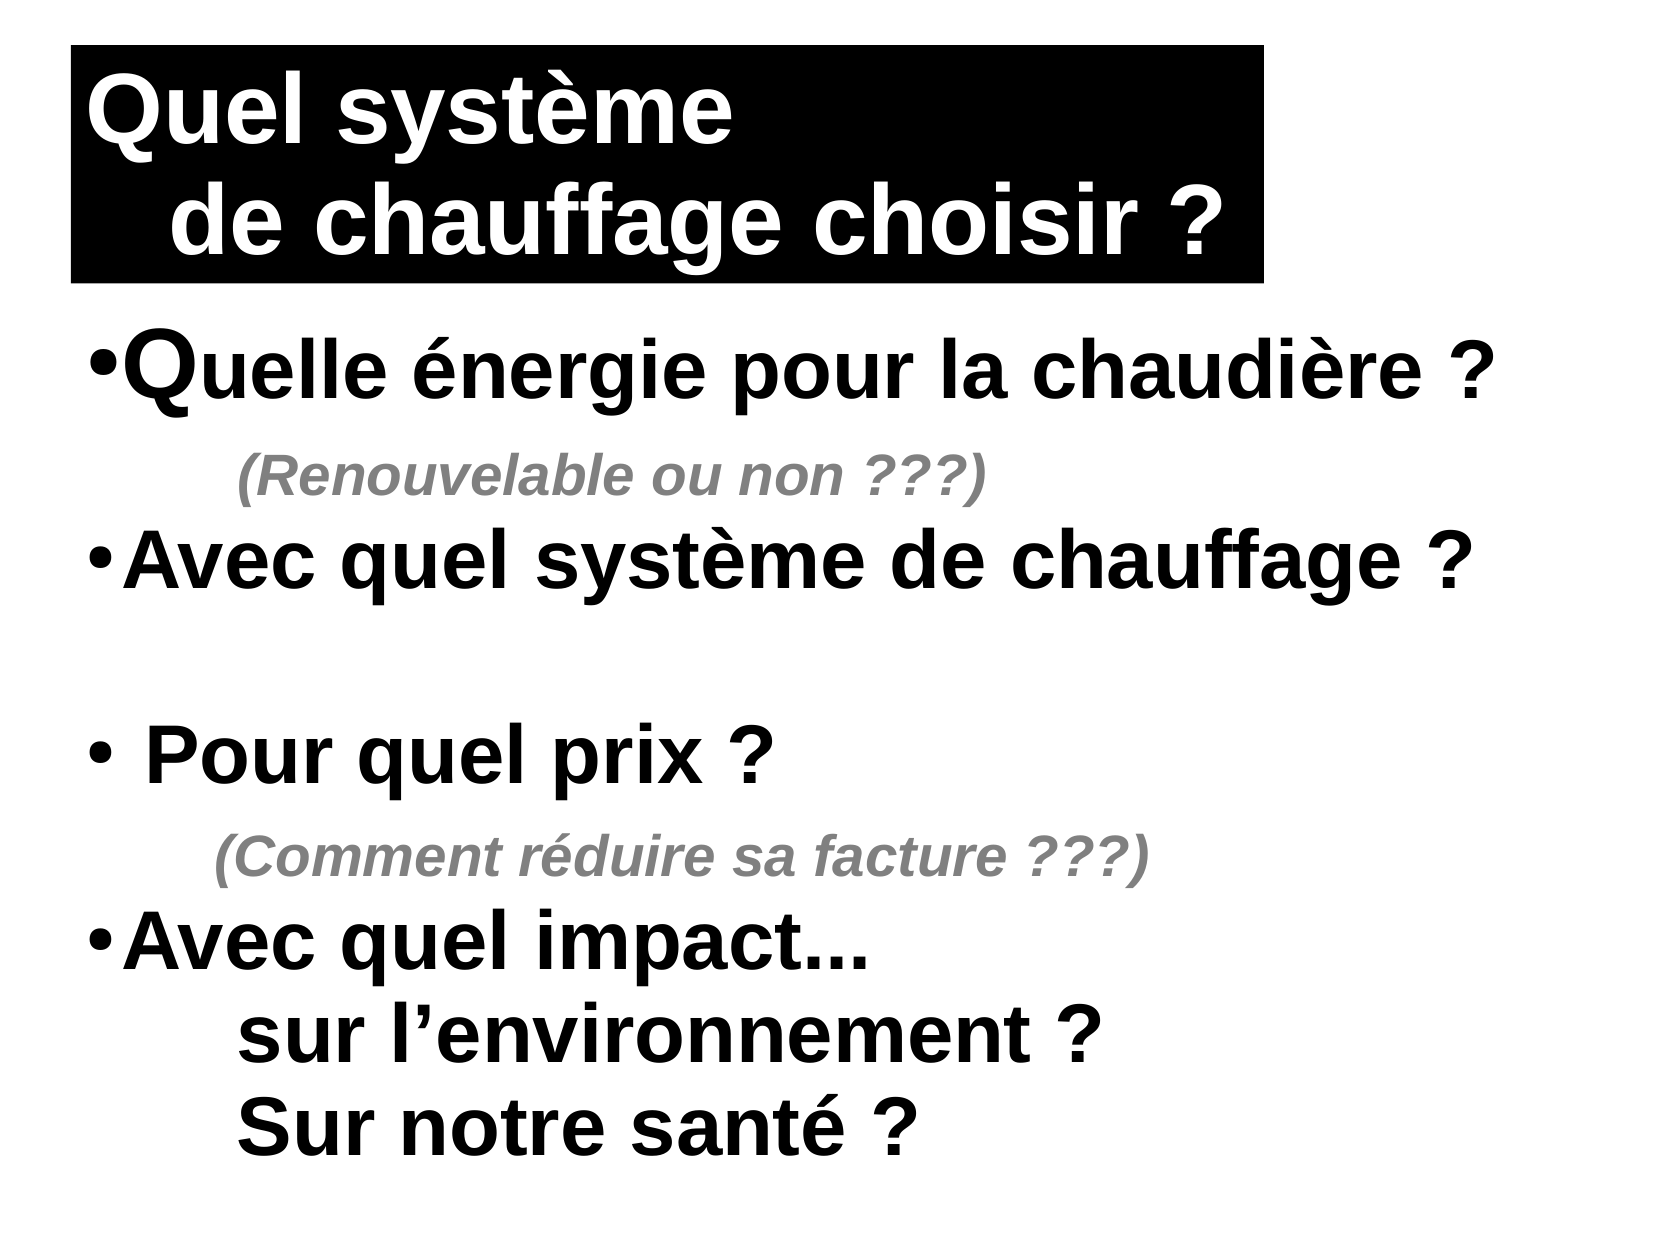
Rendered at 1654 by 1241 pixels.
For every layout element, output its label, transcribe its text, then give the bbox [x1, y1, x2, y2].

text_box Quelle énergie pour la chaudière ? (Renouvelable ou non ???) Avec quel système de chauffage ? Pour quel prix ? (Comment réduire sa facture ???) Avec quel impact... sur l’environnement ? Sur notre santé ? [70, 300, 1548, 1182]
text_box Quel système de chauffage choisir ? [70, 45, 1264, 284]
